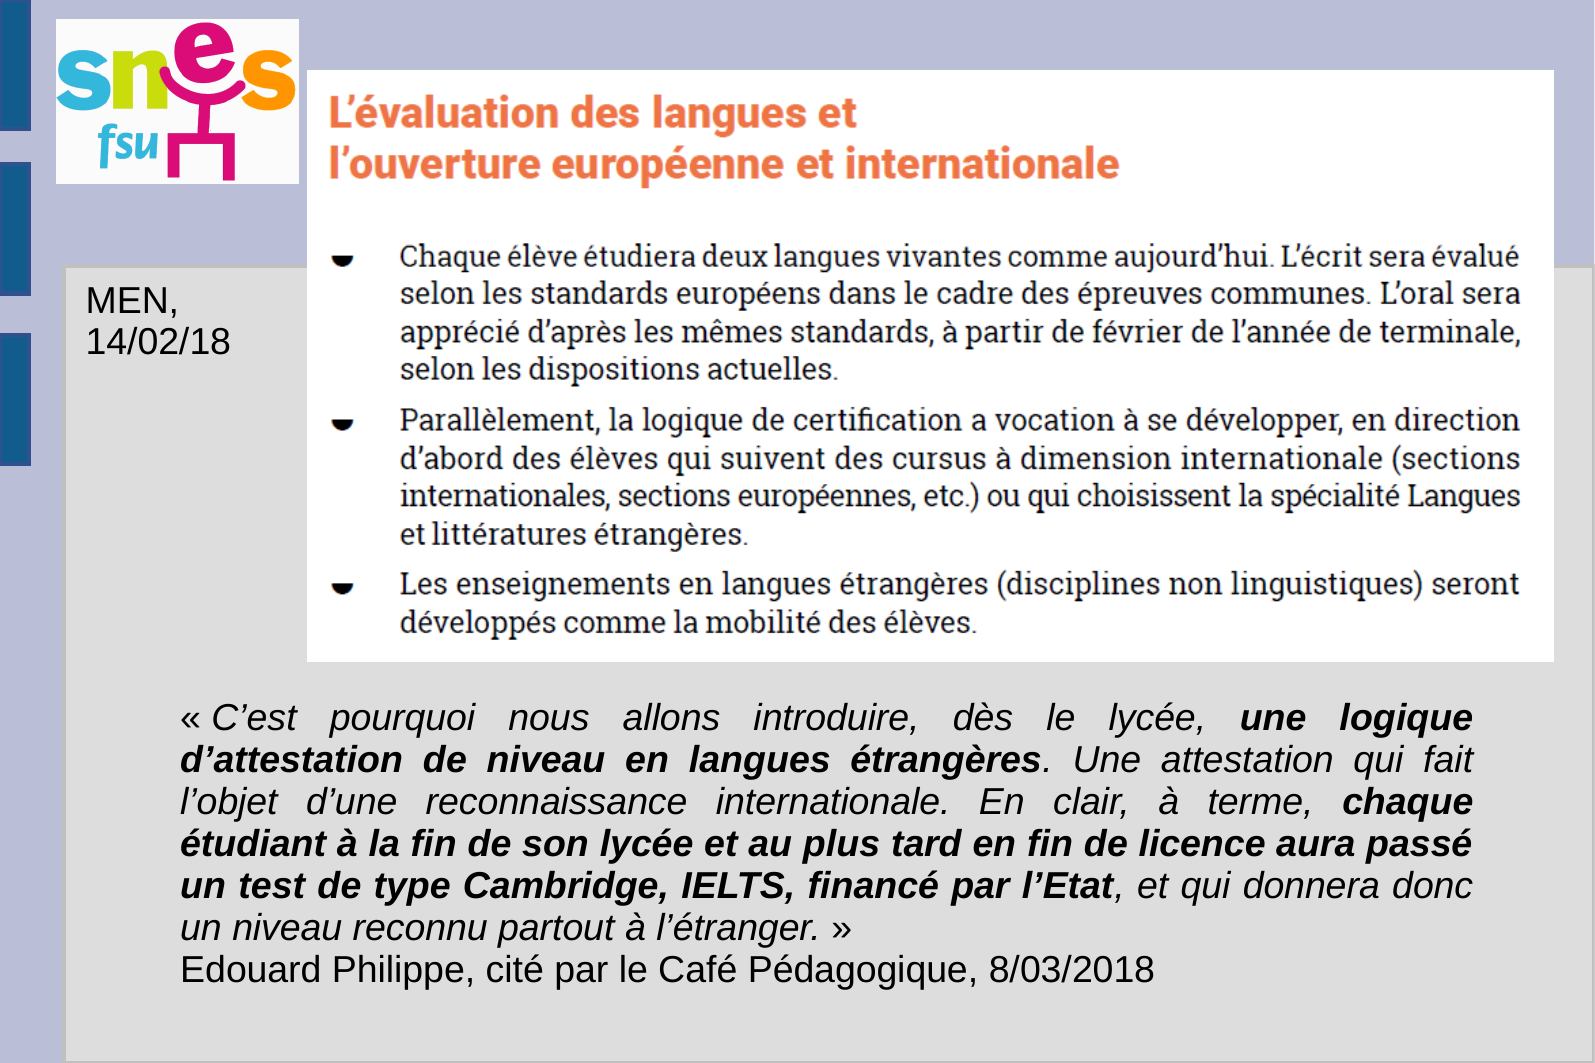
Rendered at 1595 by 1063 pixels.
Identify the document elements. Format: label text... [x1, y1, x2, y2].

picture [307, 70, 1554, 662]
picture [56, 19, 299, 184]
text_box MEN, 14/02/18 [70, 271, 249, 371]
text_box « C’est pourquoi nous allons introduire, dès le lycée, une logique d’attestation de niveau en langues étrangères. Une attestation qui fait l’objet d’une reconnaissance internationale. En clair, à terme, chaque étudiant à la fin de son lycée et au plus tard en fin de licence aura passé un test de type Cambridge, IELTS, financé par l’Etat, et qui donnera donc un niveau reconnu partout à l’étranger. » Edouard Philippe, cité par le Café Pédagogique, 8/03/2018 [165, 689, 1489, 1046]
